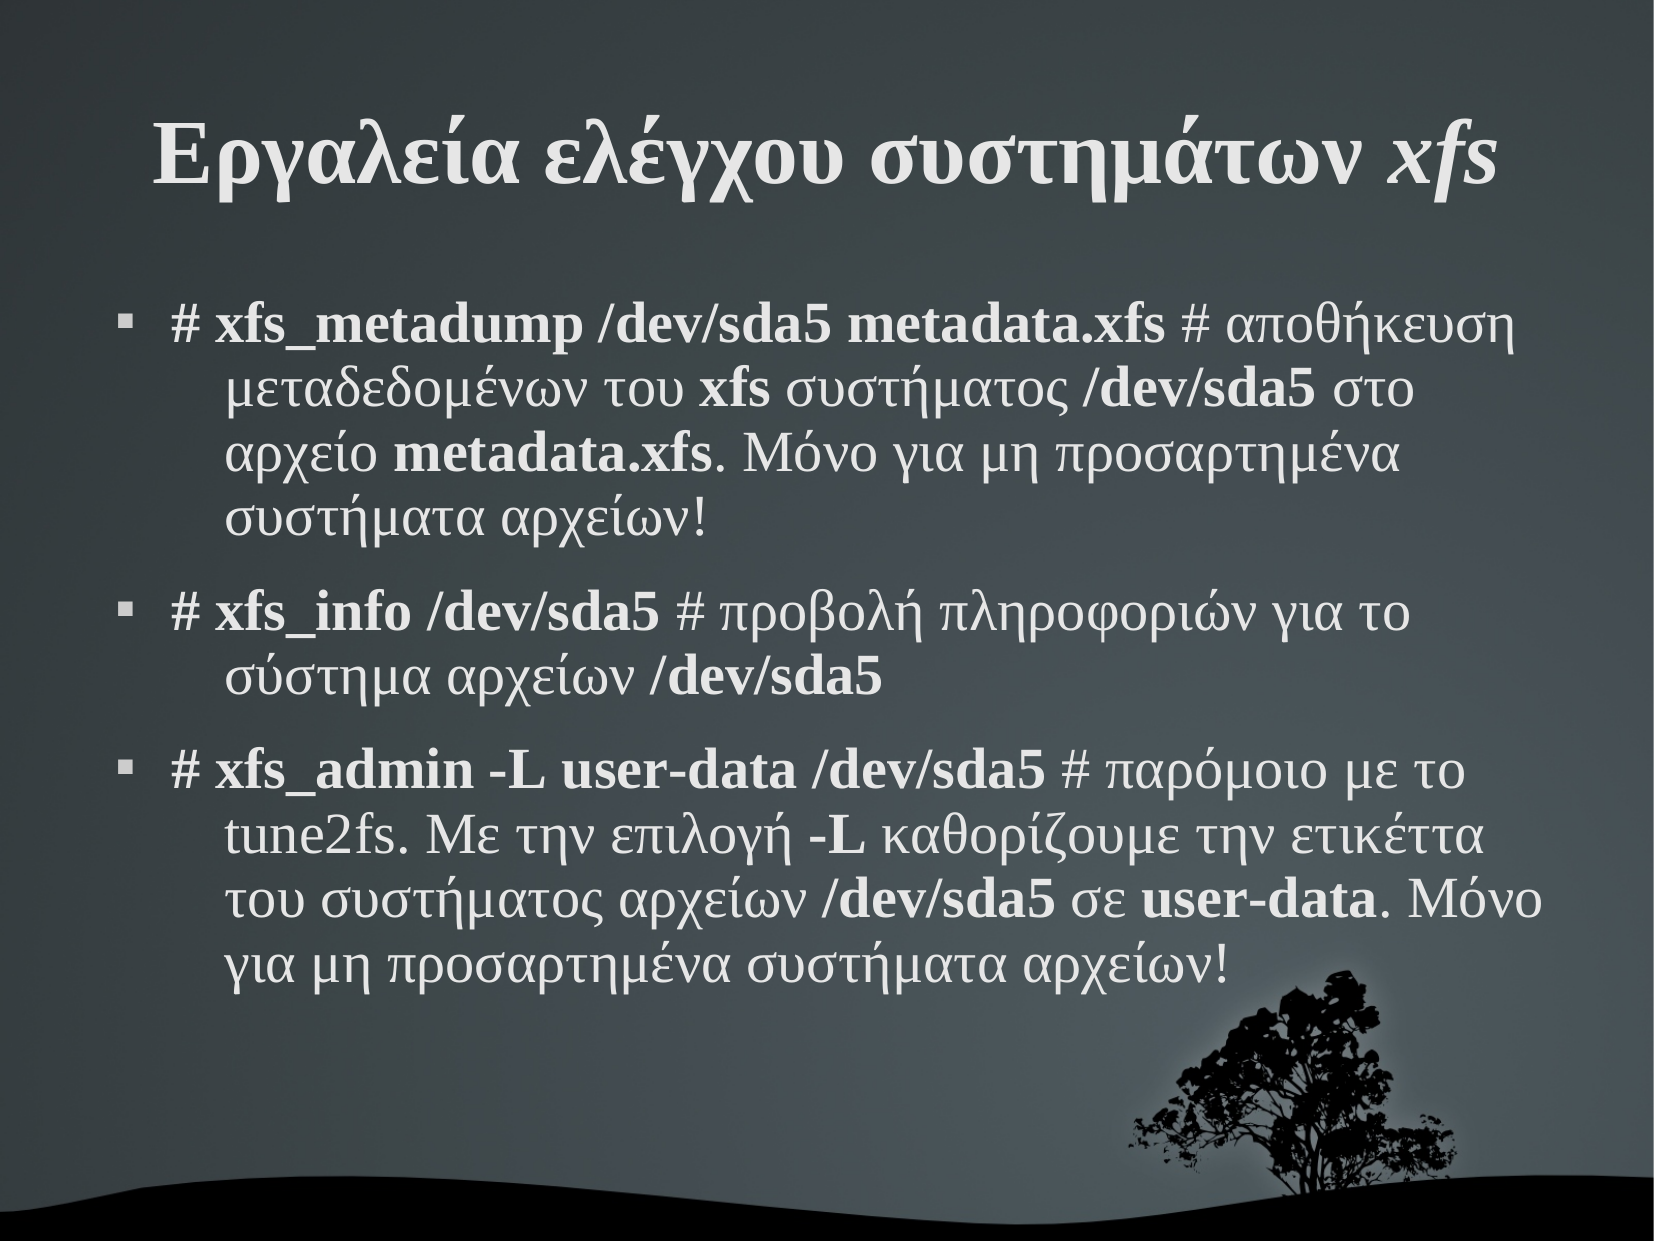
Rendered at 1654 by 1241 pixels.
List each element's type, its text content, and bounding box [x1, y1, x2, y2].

picture [0, 0, 1654, 1241]
list # xfs_metadump /dev/sda5 metadata.xfs # αποθήκευση μεταδεδομένων του xfs συστήματος /dev/sda5 στο αρχείο metadata.xfs. Μόνο για μη προσαρτημένα συστήματα αρχείων! # xfs_info /dev/sda5 # προβολή πληροφοριών για το σύστημα αρχείων /dev/sda5 # xfs_admin -L user-data /dev/sda5 # παρόμοιο με το tune2fs. Με την επιλογή -L καθορίζουμε την ετικέττα του συστήματος αρχείων /dev/sda5 σε user-data. Μόνο για μη προσαρτημένα συστήματα αρχείων! [82, 290, 1571, 1109]
title Εργαλεία ελέγχου συστημάτων xfs [82, 49, 1571, 257]
